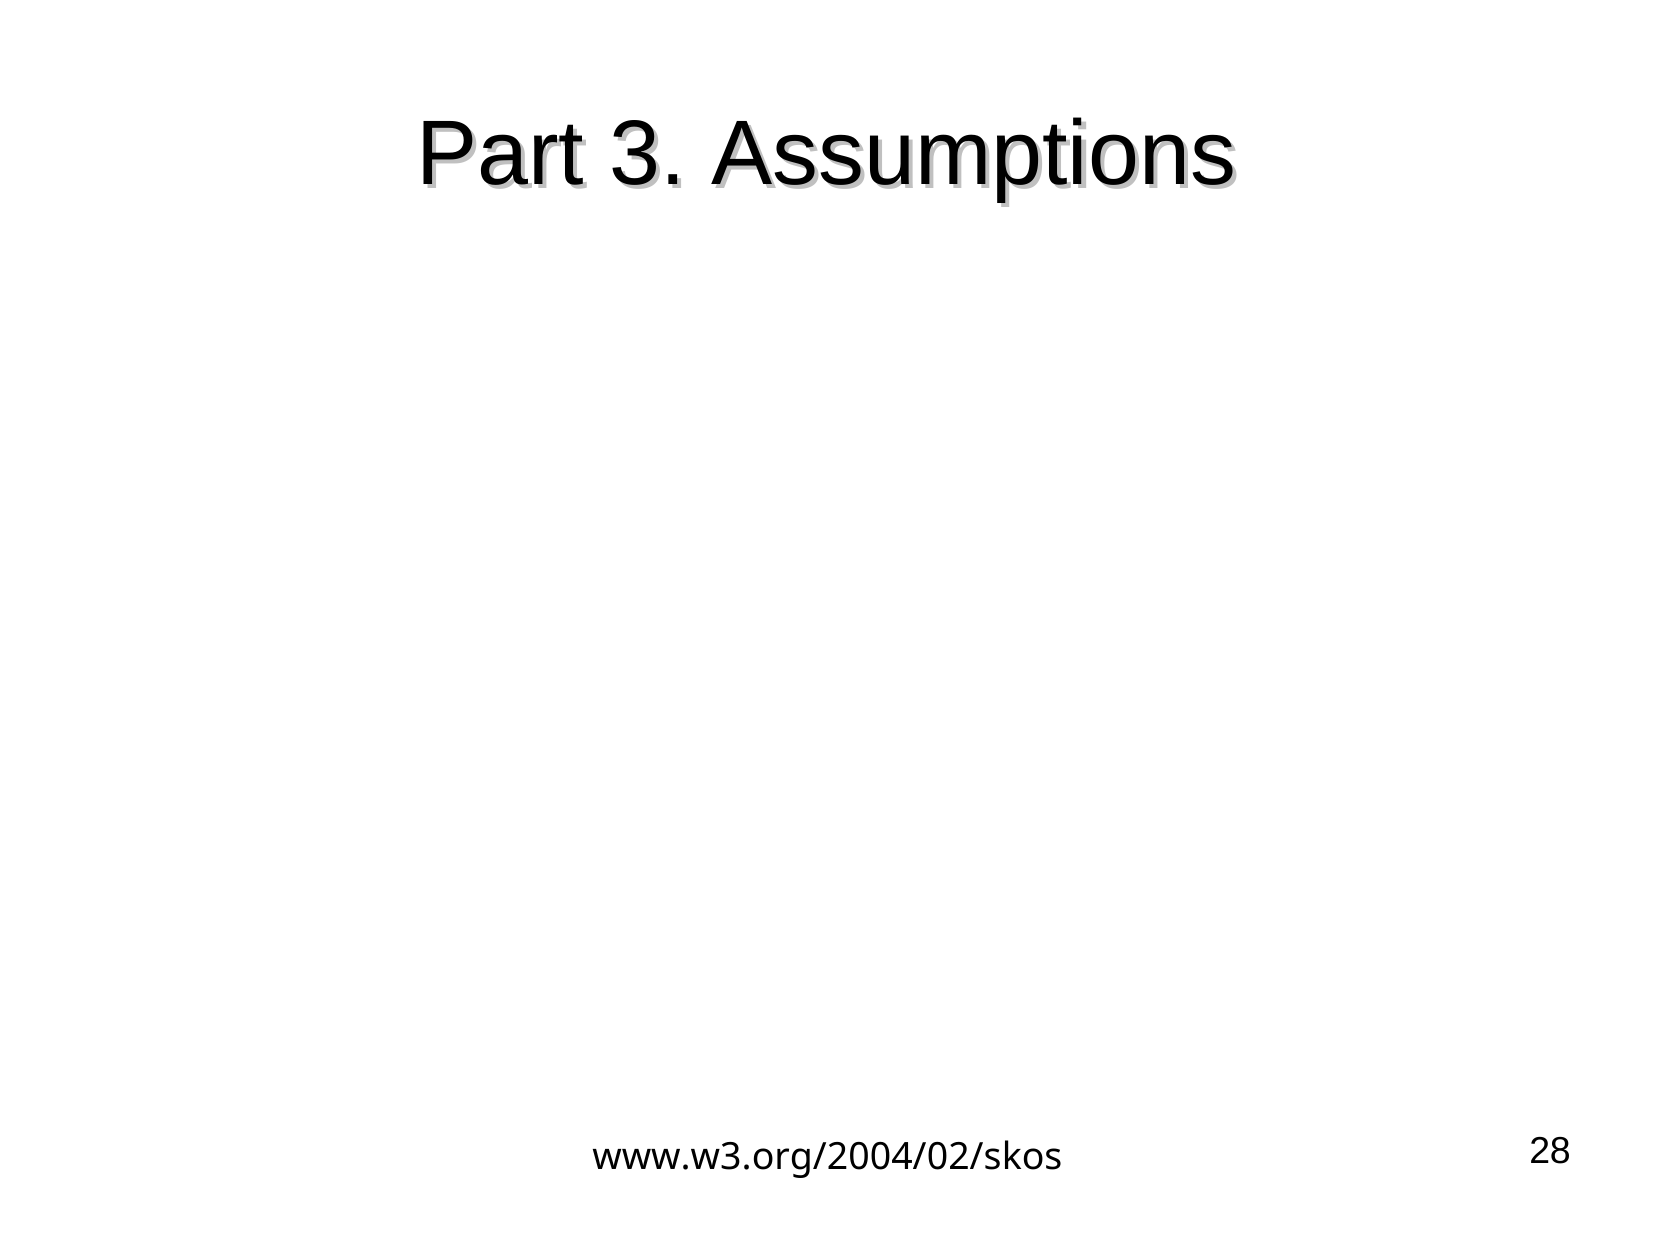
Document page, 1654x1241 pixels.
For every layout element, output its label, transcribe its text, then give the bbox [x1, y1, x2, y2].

title Part 3. Assumptions [82, 49, 1571, 257]
